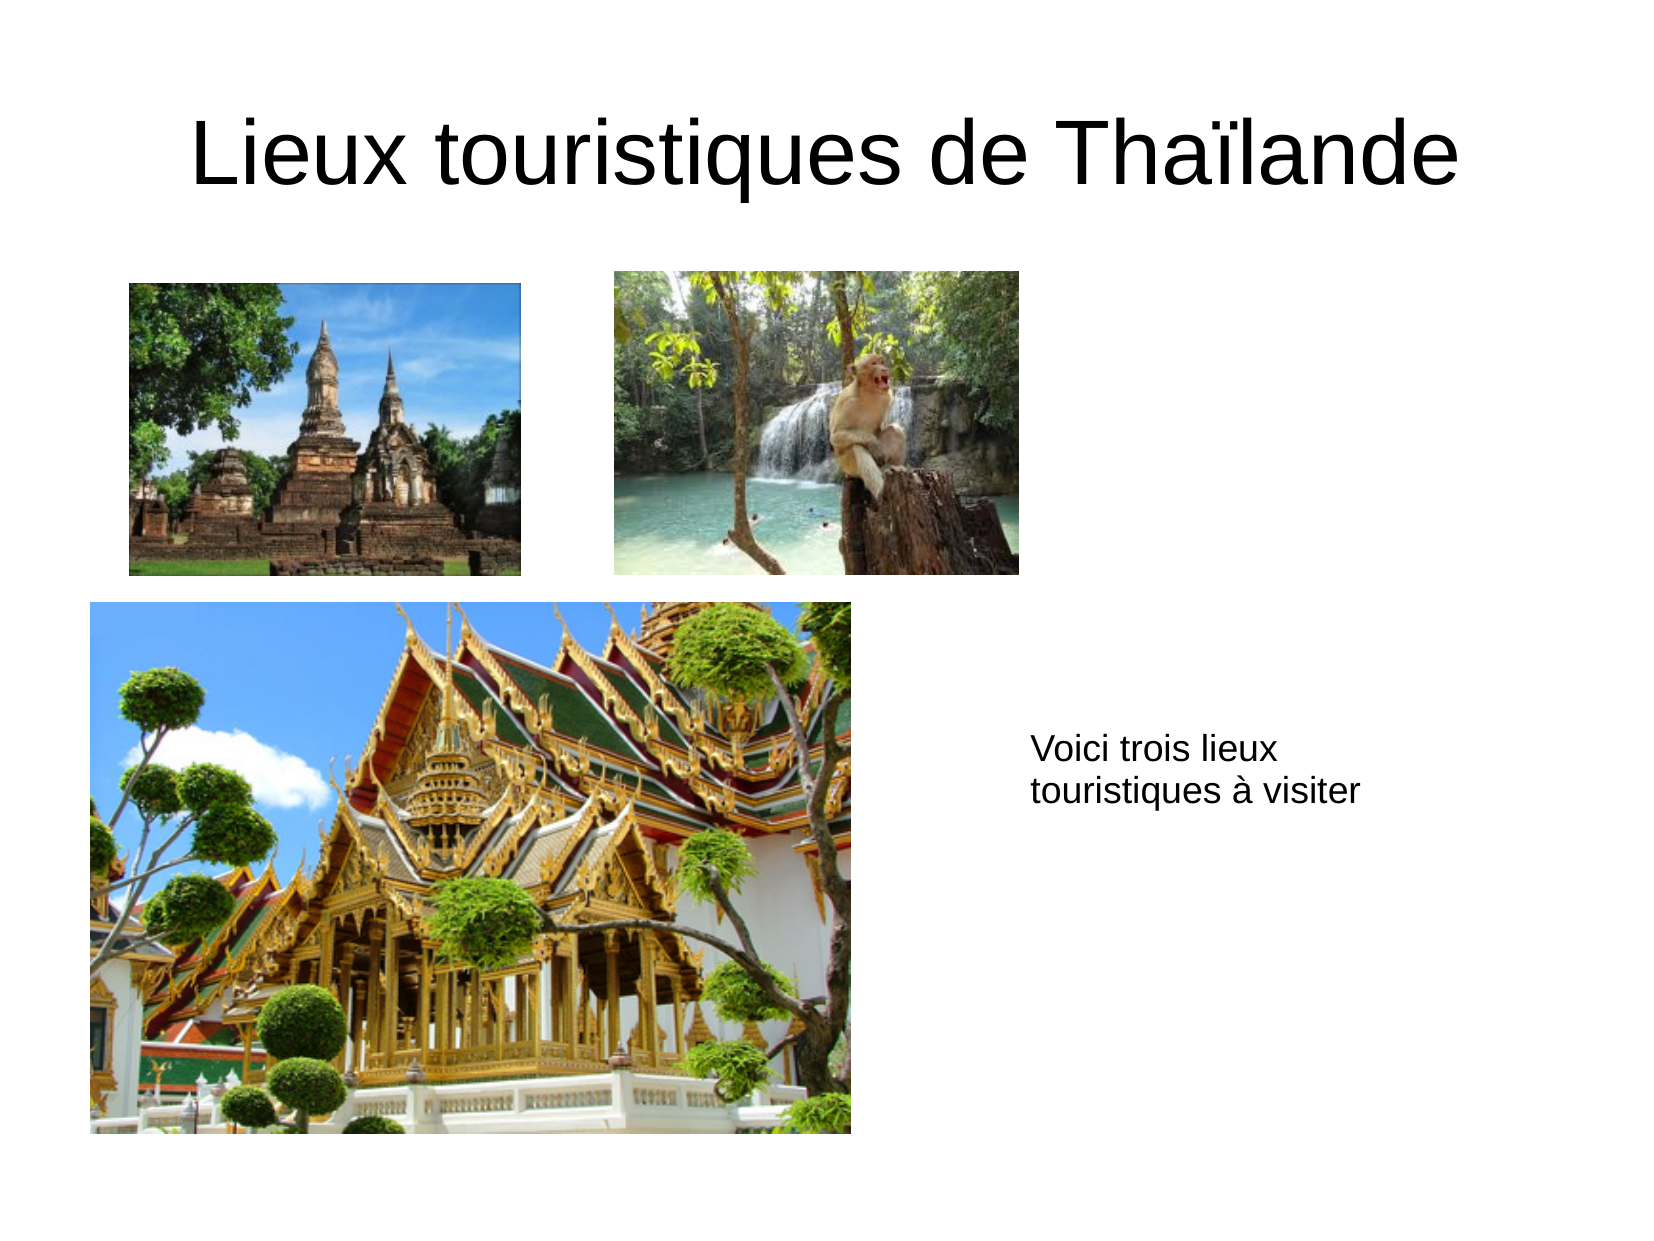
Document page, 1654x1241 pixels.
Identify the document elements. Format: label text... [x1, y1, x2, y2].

title Lieux touristiques de Thaïlande [82, 49, 1571, 257]
picture [614, 271, 1019, 575]
picture [90, 602, 851, 1134]
text_box Voici trois lieux touristiques à visiter [1015, 720, 1406, 820]
picture [129, 283, 521, 576]
